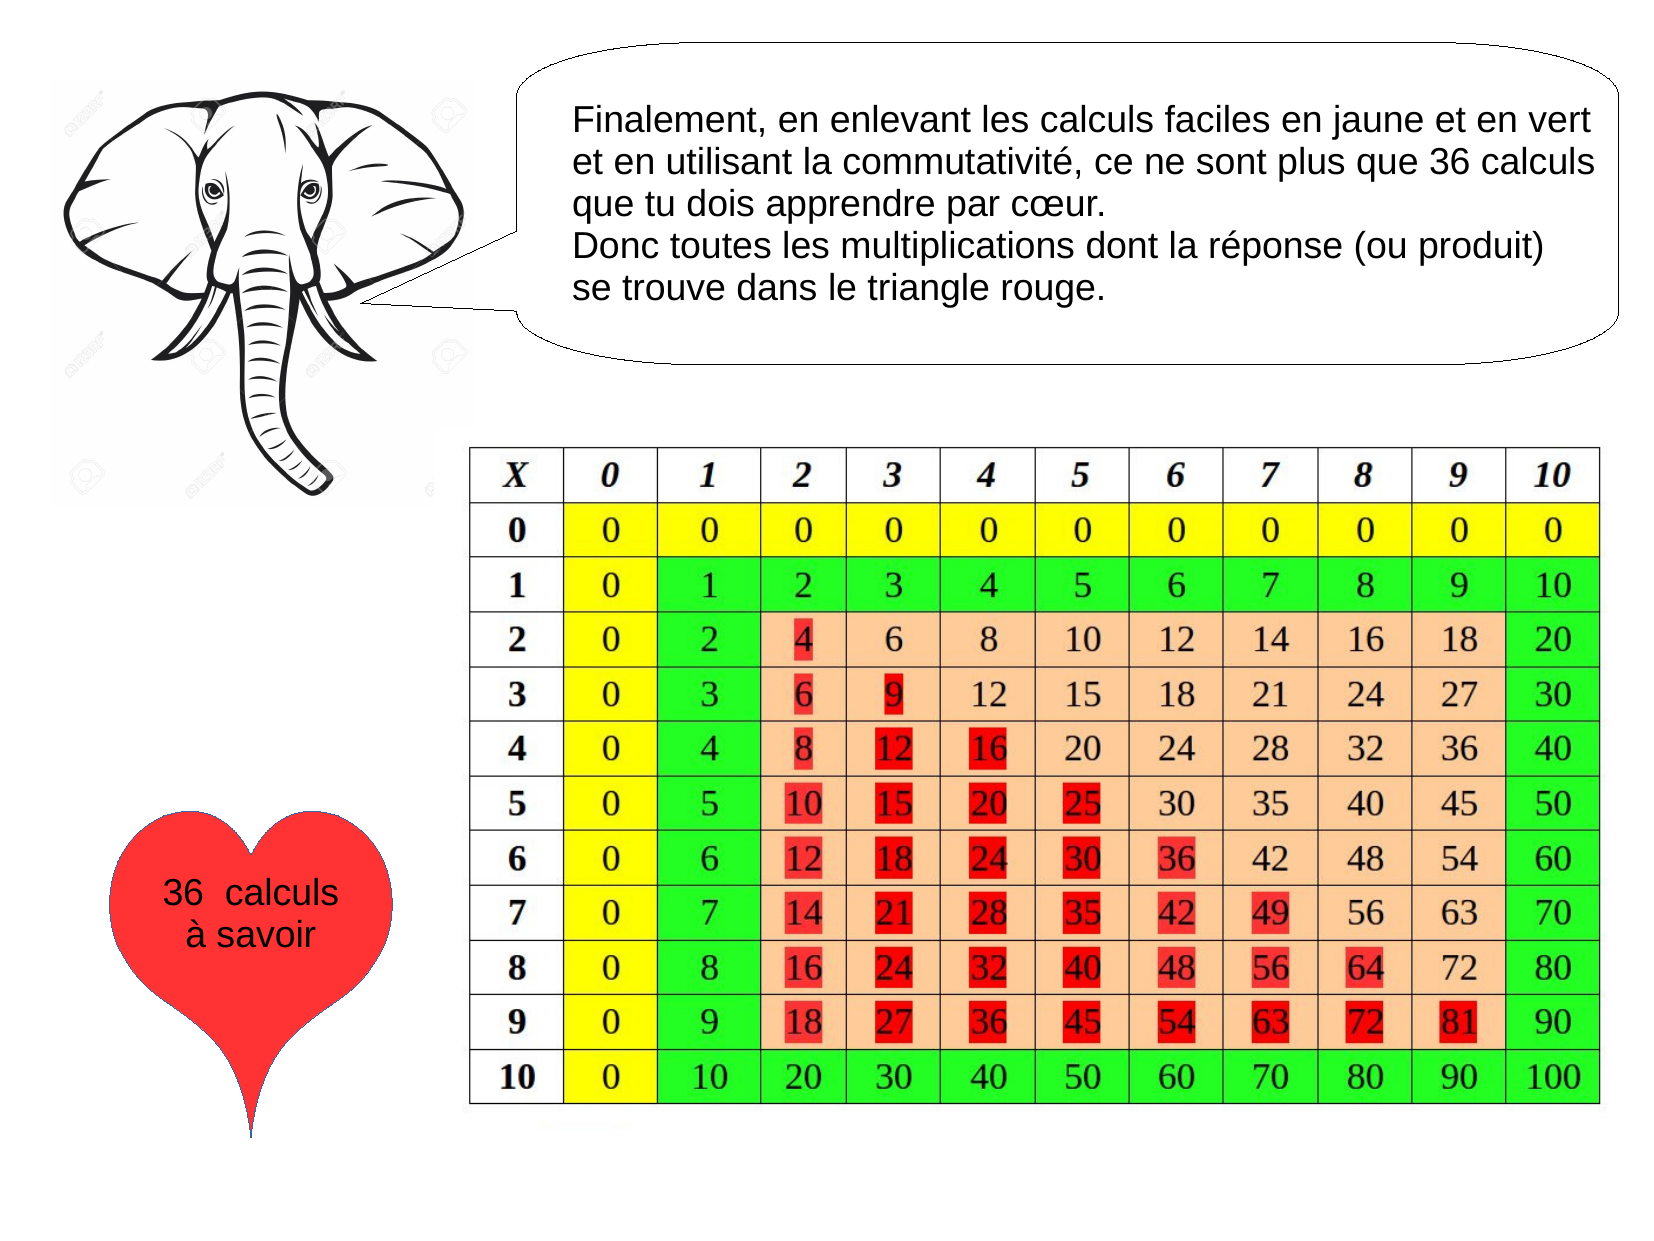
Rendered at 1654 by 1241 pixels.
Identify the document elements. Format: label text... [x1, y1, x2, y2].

picture [52, 80, 1639, 1130]
text_box Finalement, en enlevant les calculs faciles en jaune et en vert et en utilisant la commutativité, ce ne sont plus que 36 calculs que tu dois apprendre par cœur. Donc toutes les multiplications dont la réponse (ou produit) se trouve dans le triangle rouge. [360, 42, 1619, 365]
text_box 36 calculs à savoir [109, 811, 393, 1138]
